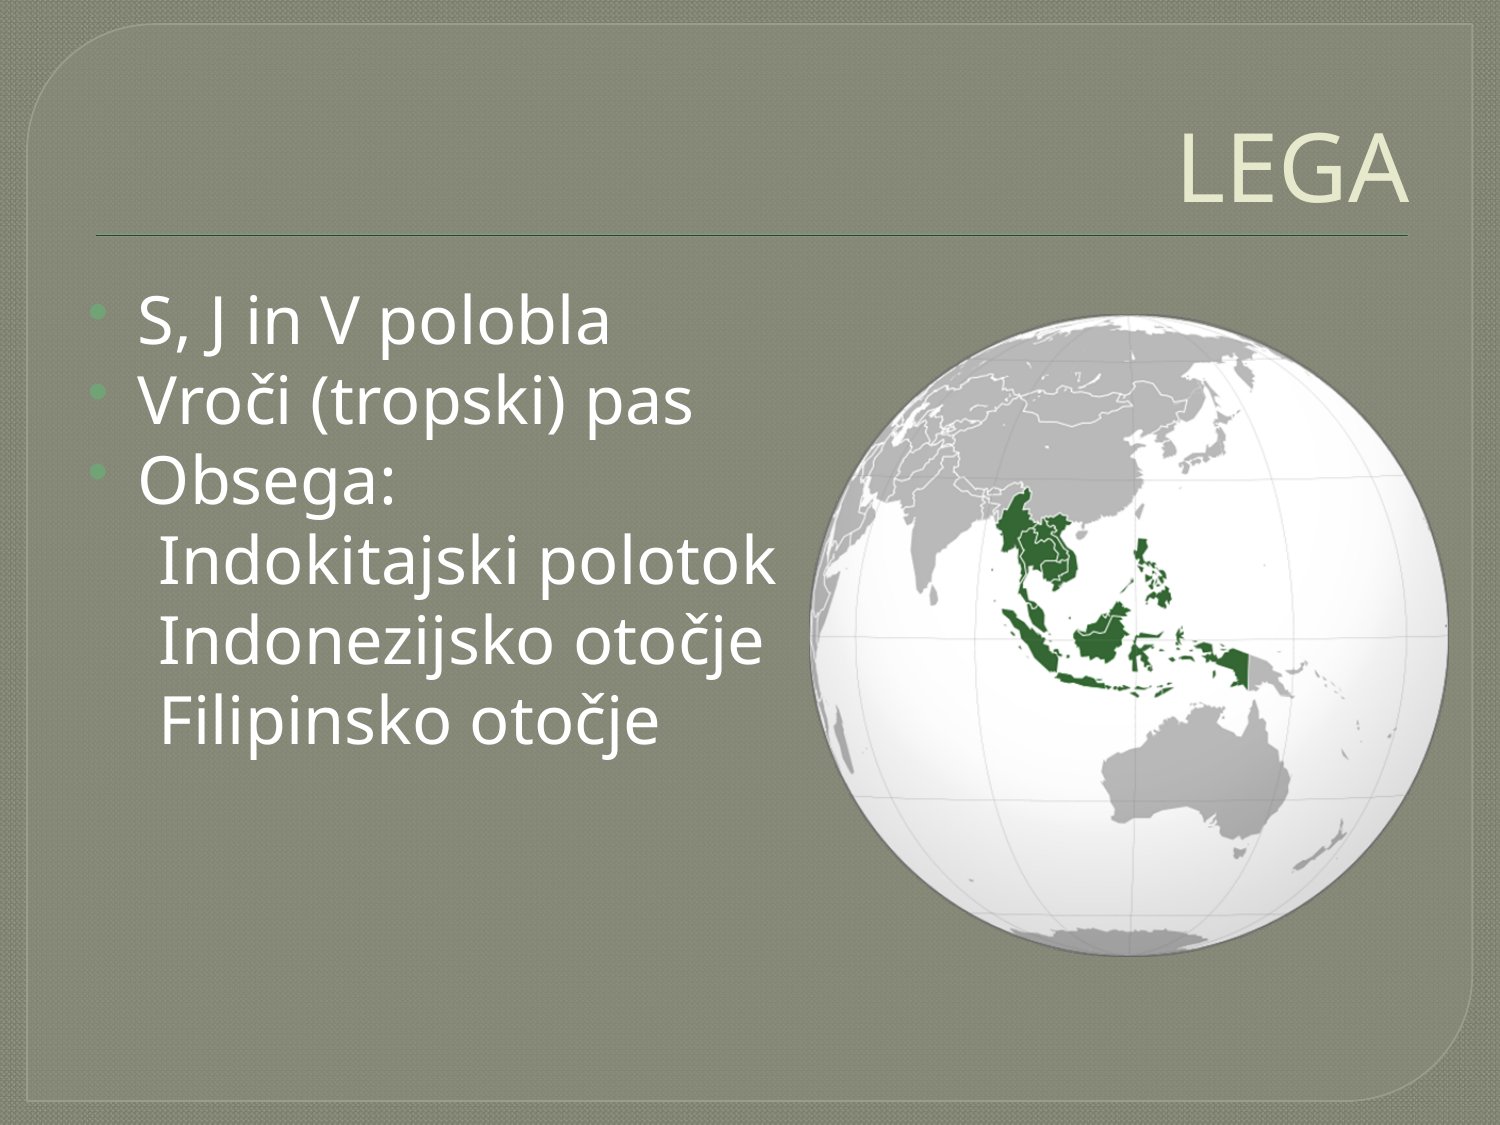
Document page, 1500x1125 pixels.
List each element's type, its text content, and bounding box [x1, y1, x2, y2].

list S, J in V polobla Vroči (tropski) pas Obsega: Indokitajski polotok Indonezijsko otočje Filipinsko otočje [75, 270, 1425, 1013]
picture [0, 0, 1500, 1125]
title LEGA [75, 41, 1425, 230]
